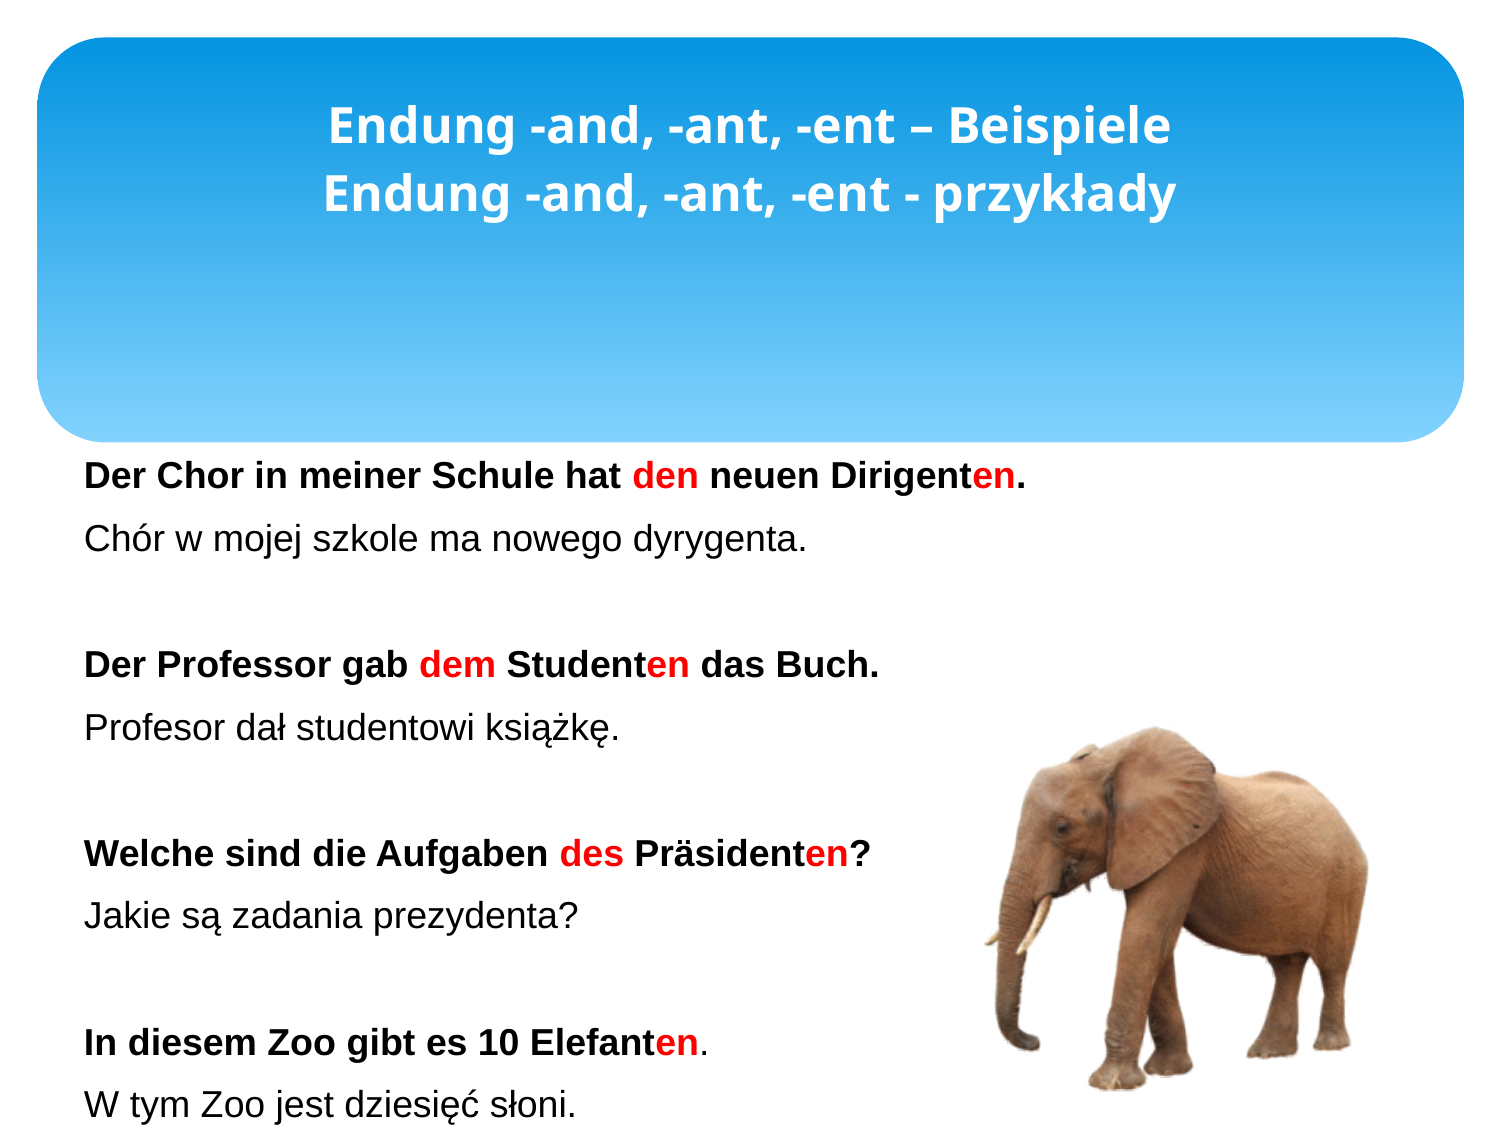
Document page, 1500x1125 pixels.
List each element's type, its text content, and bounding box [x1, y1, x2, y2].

picture [974, 708, 1411, 1093]
subtitle Der Chor in meiner Schule hat den neuen Dirigenten. Chór w mojej szkole ma nowego dyrygenta. Der Professor gab dem Studenten das Buch. Profesor dał studentowi książkę. Welche sind die Aufgaben des Präsidenten? Jakie są zadania prezydenta? In diesem Zoo gibt es 10 Elefanten. W tym Zoo jest dziesięć słoni. [83, 439, 1300, 1125]
title Endung -and, -ant, -ent – Beispiele Endung -and, -ant, -ent - przykłady [75, 62, 1425, 254]
